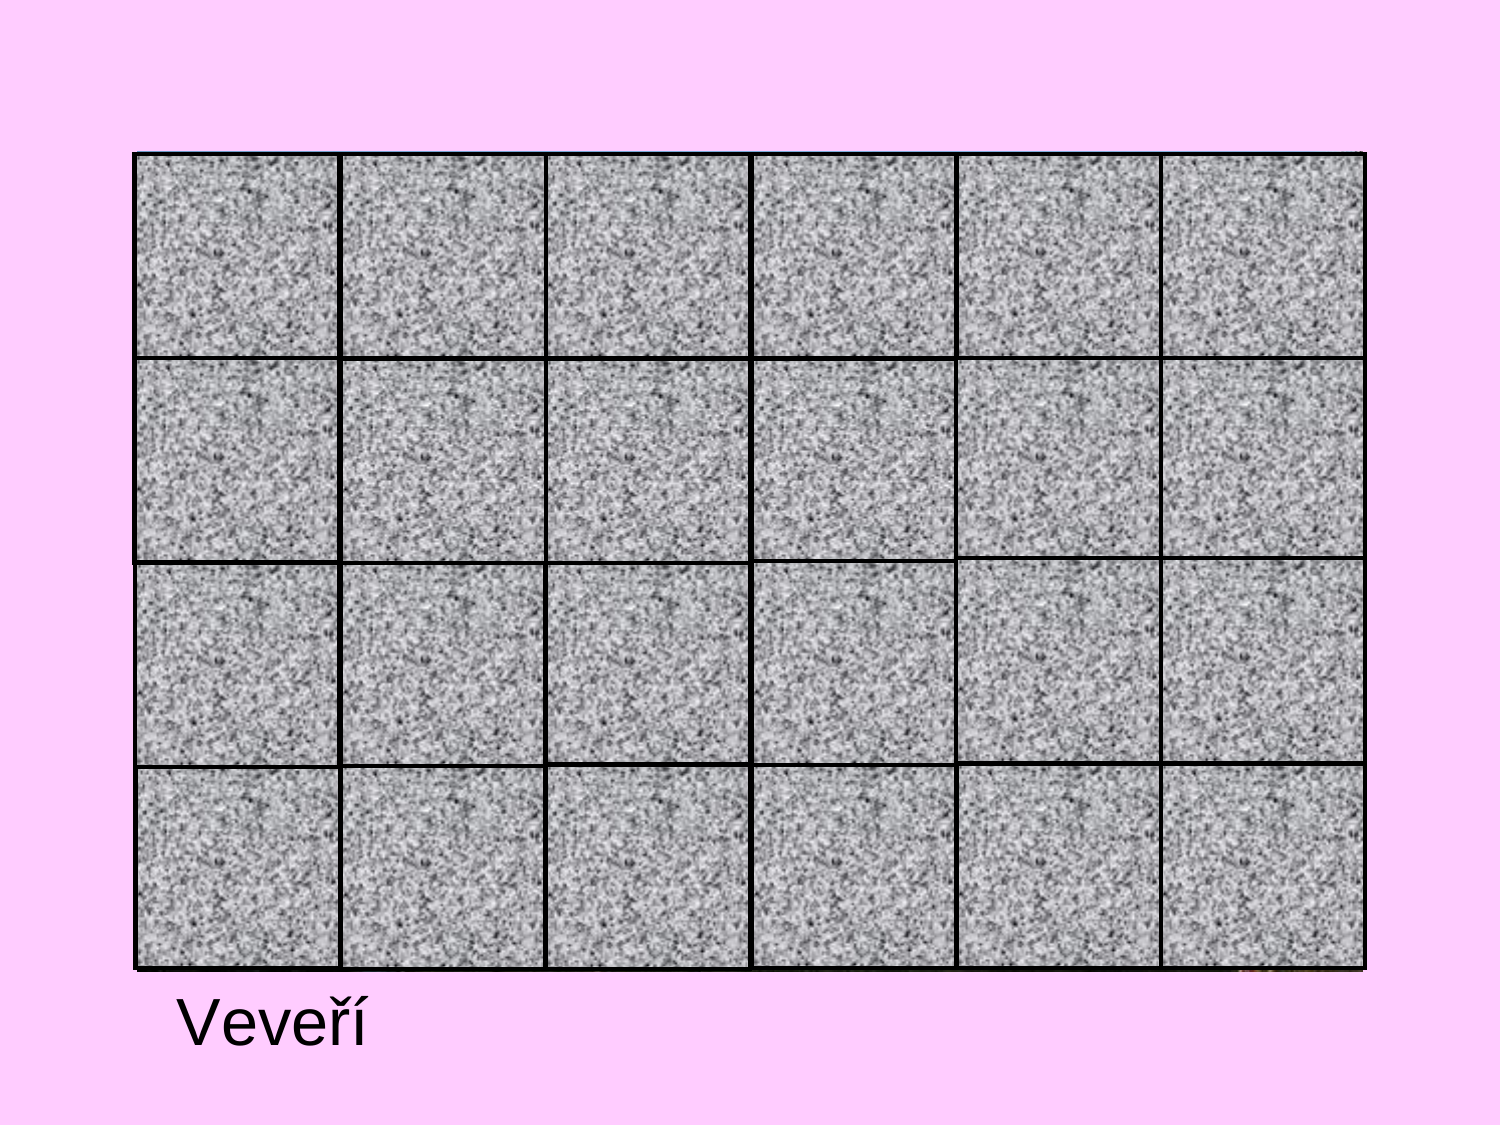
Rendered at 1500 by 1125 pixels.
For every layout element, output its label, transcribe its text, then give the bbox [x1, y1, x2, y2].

picture [137, 151, 1363, 972]
text_box [752, 153, 1366, 969]
text_box [341, 153, 751, 970]
text_box [134, 153, 340, 969]
text_box Veveří [161, 971, 957, 1067]
